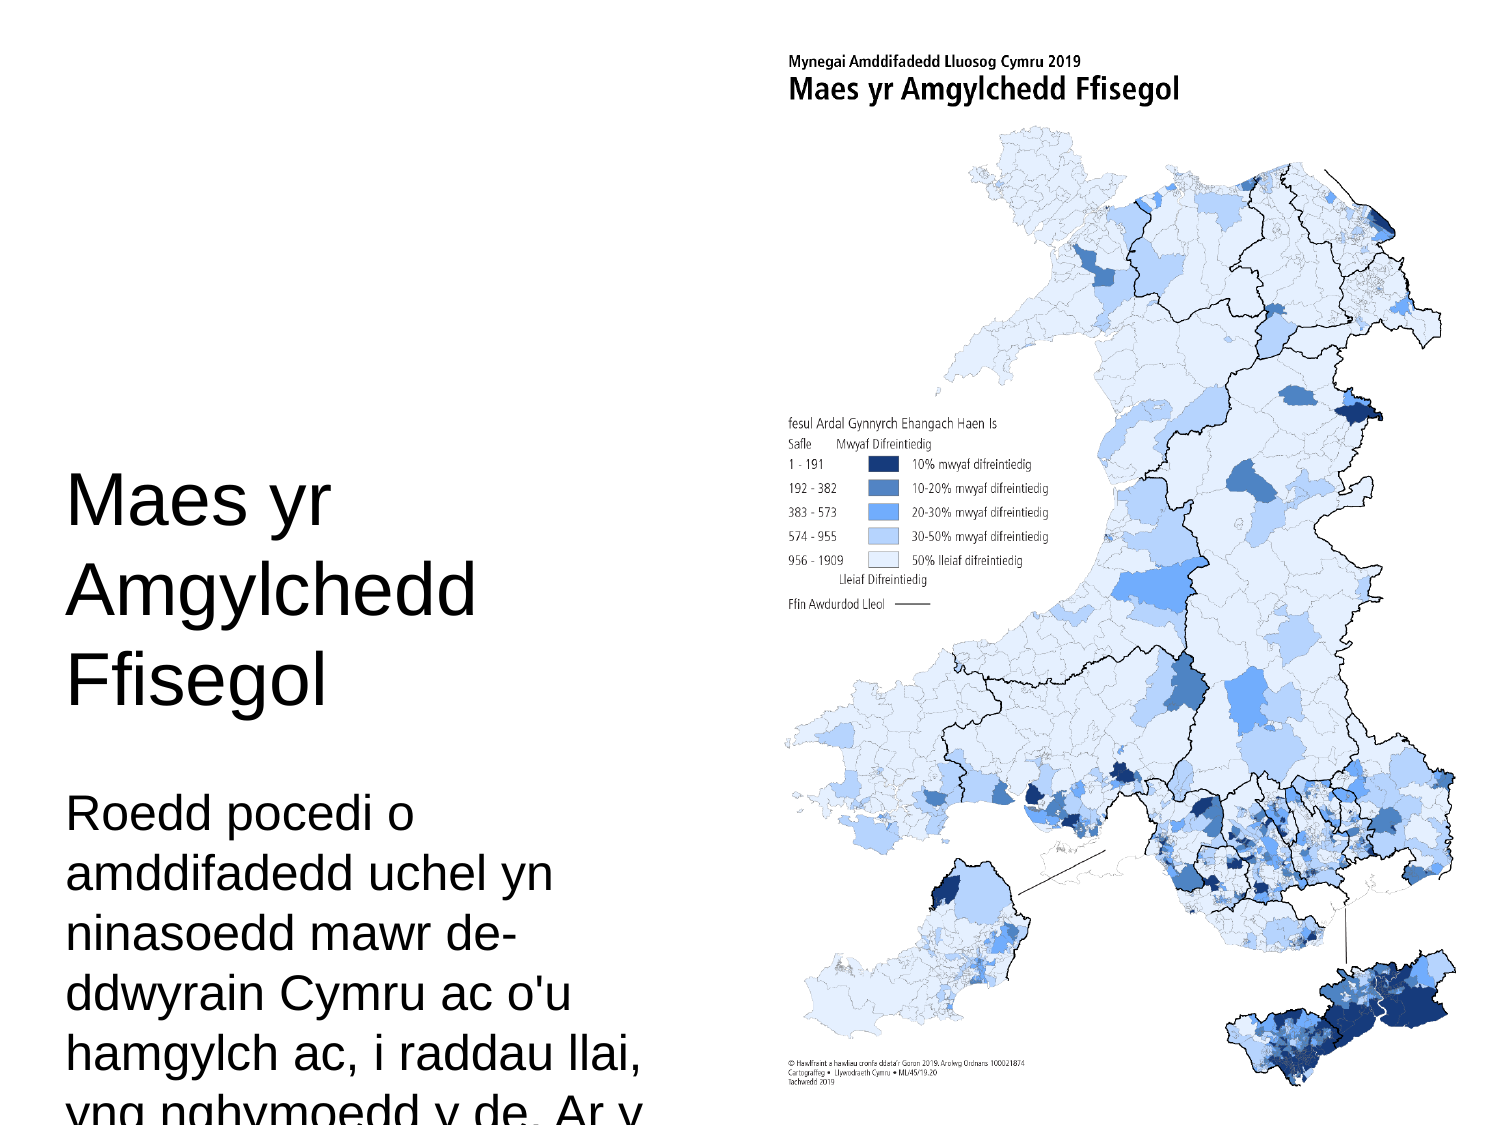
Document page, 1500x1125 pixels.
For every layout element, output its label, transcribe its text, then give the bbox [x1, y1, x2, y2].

picture [704, 0, 1500, 1125]
title Maes yr Amgylchedd Ffisegol Roedd pocedi o amddifadedd uchel yn ninasoedd mawr de-ddwyrain Cymru ac o'u hamgylch ac, i raddau llai, yng nghymoedd y de. Ar y cyfan, roedd lefelau amddifadedd yn is yn awdurdodau lleol Gogledd Cymru. [45, 442, 666, 678]
